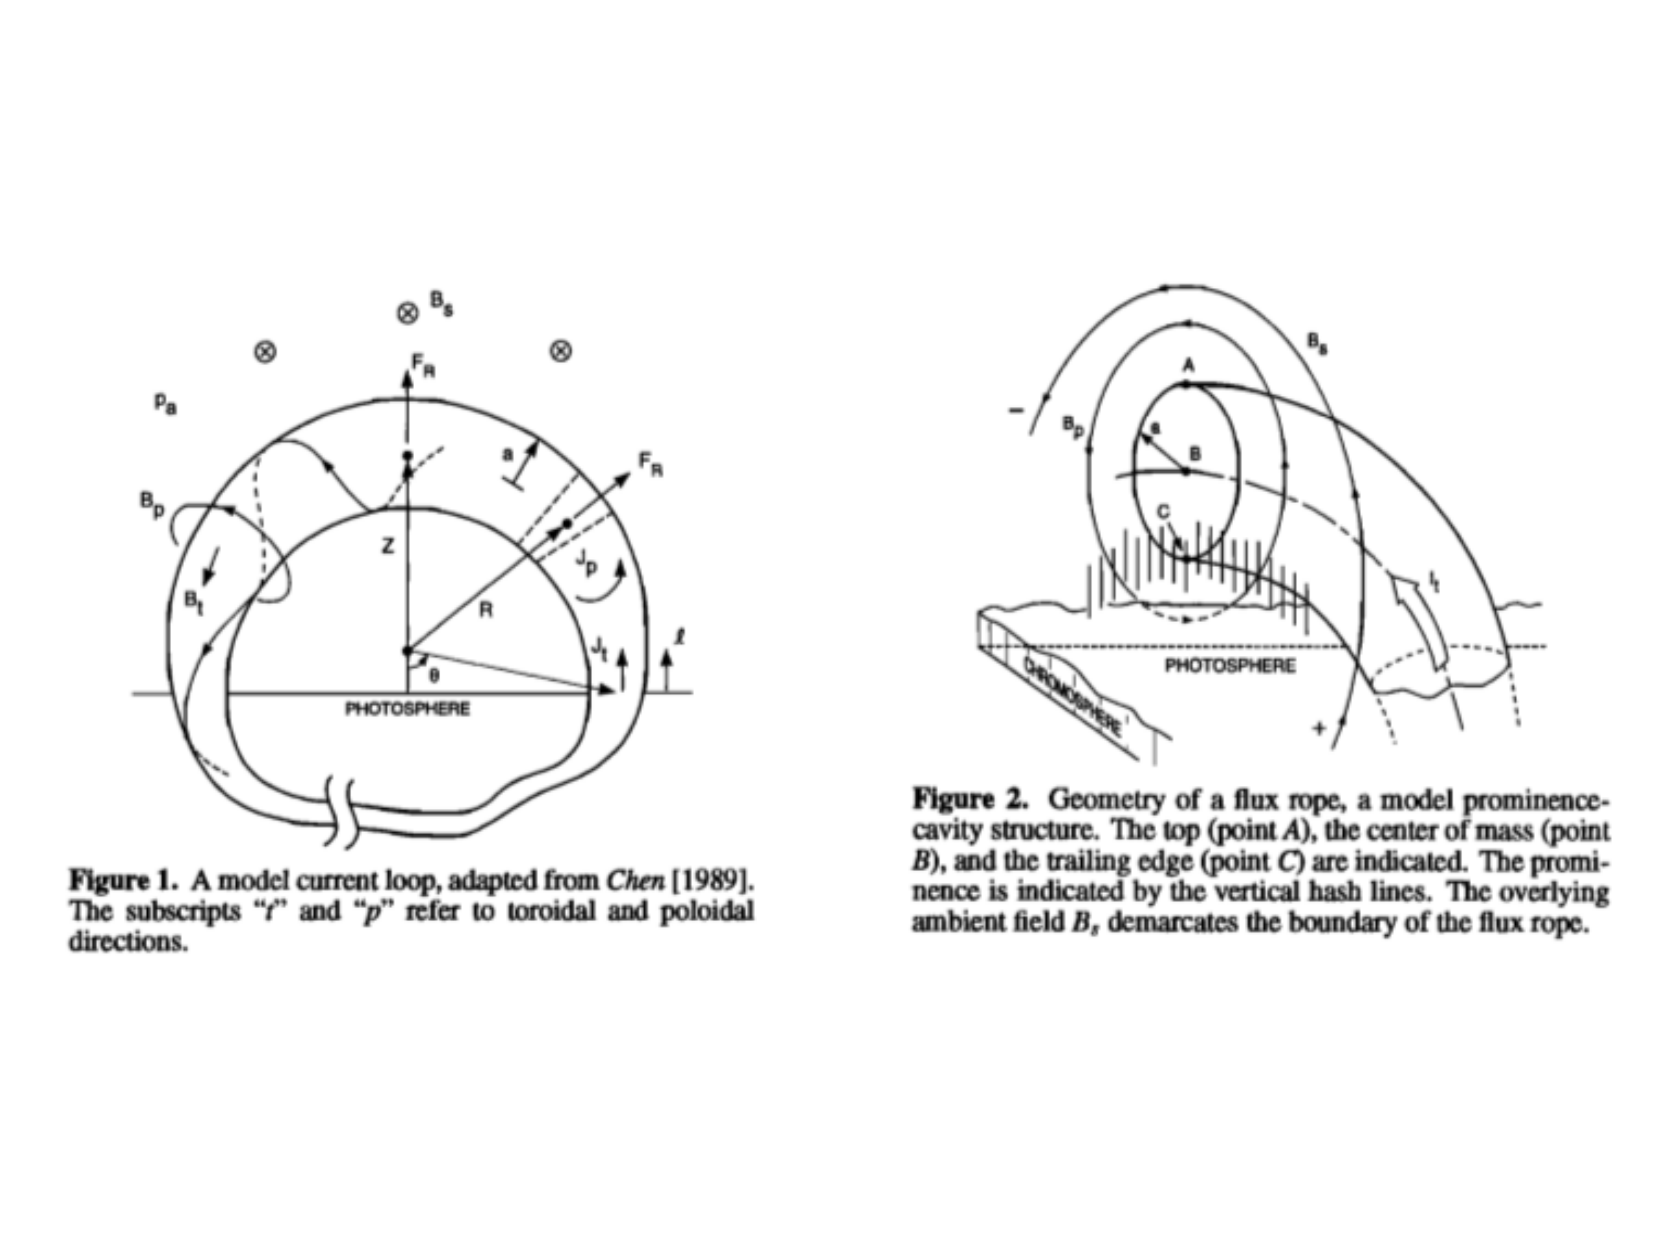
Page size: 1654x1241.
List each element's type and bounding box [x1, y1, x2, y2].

picture [45, 239, 796, 984]
picture [885, 254, 1636, 1001]
